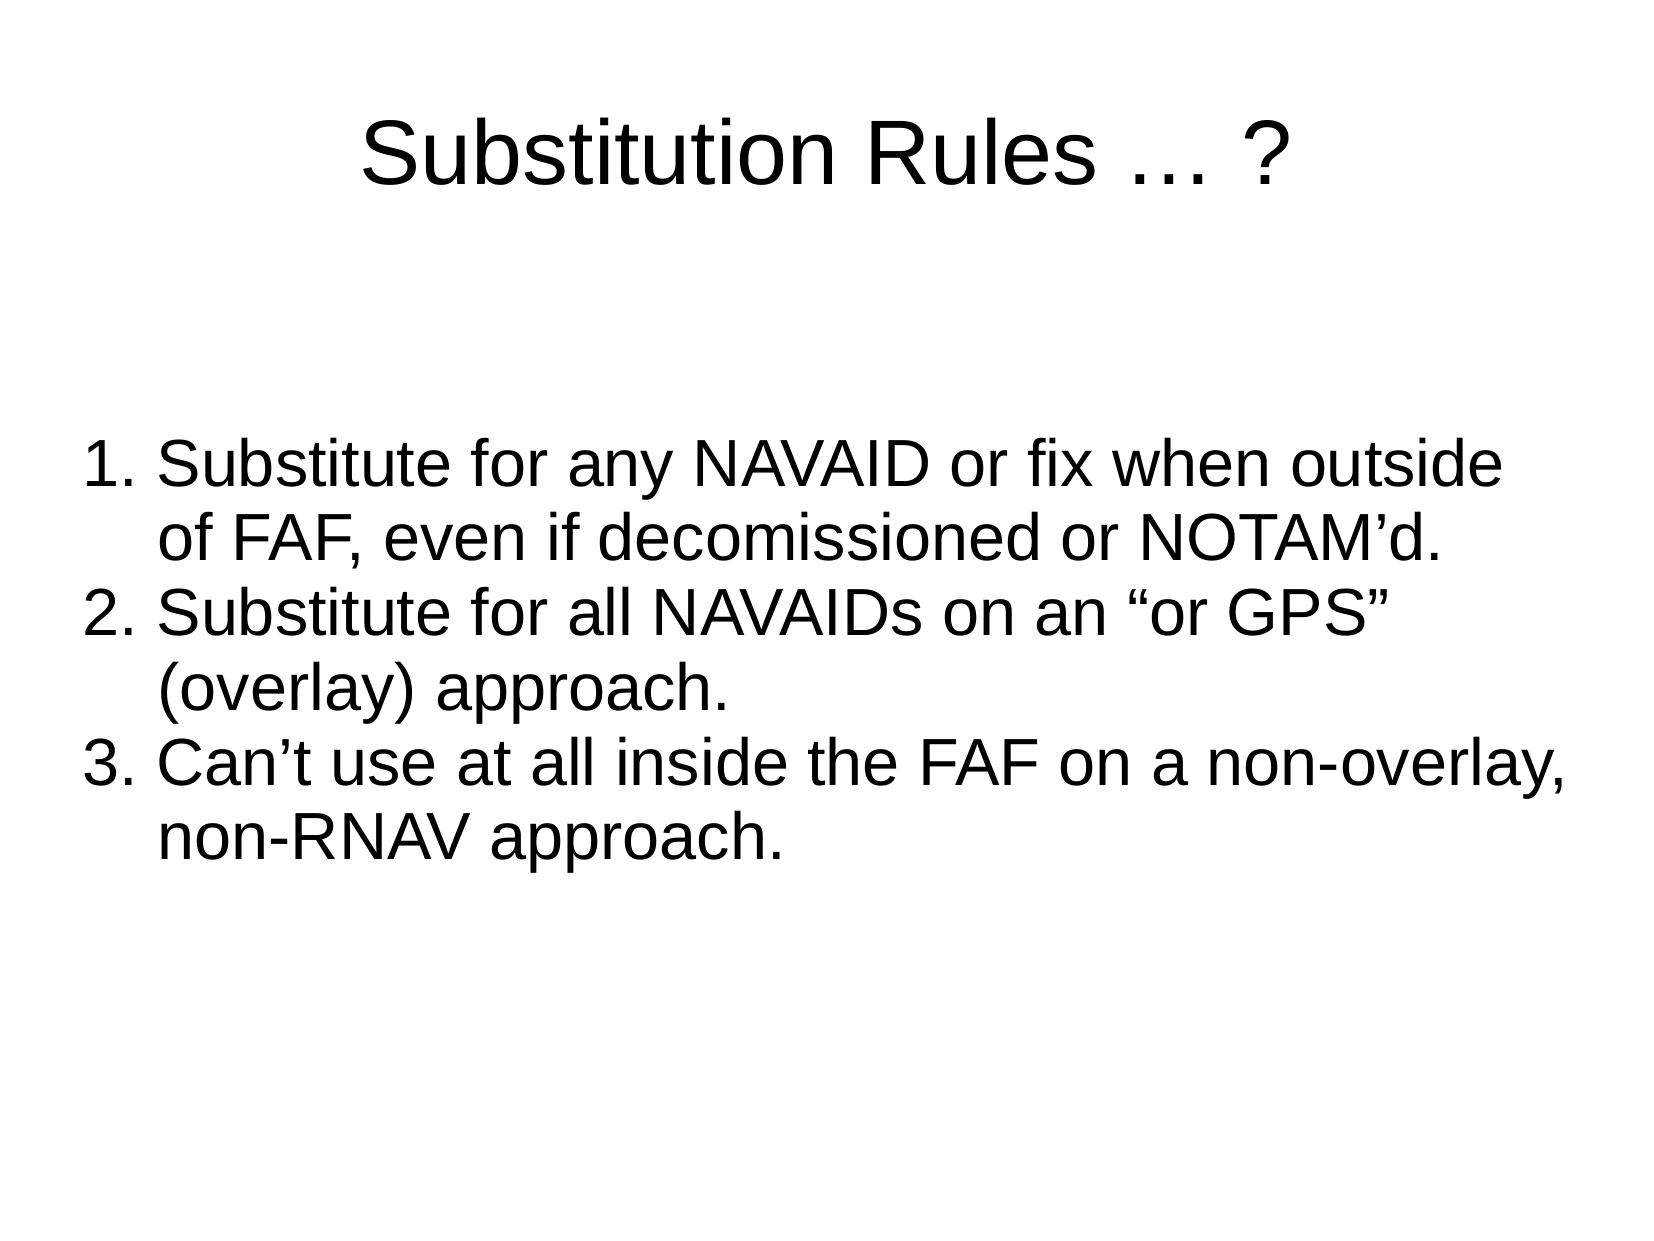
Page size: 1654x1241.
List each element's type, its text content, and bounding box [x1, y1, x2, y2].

subtitle 1. Substitute for any NAVAID or fix when outside of FAF, even if decomissioned or NOTAM’d. 2. Substitute for all NAVAIDs on an “or GPS” (overlay) approach. 3. Can’t use at all inside the FAF on a non-overlay, non-RNAV approach. [82, 290, 1571, 1010]
title Substitution Rules … ? [82, 49, 1571, 257]
